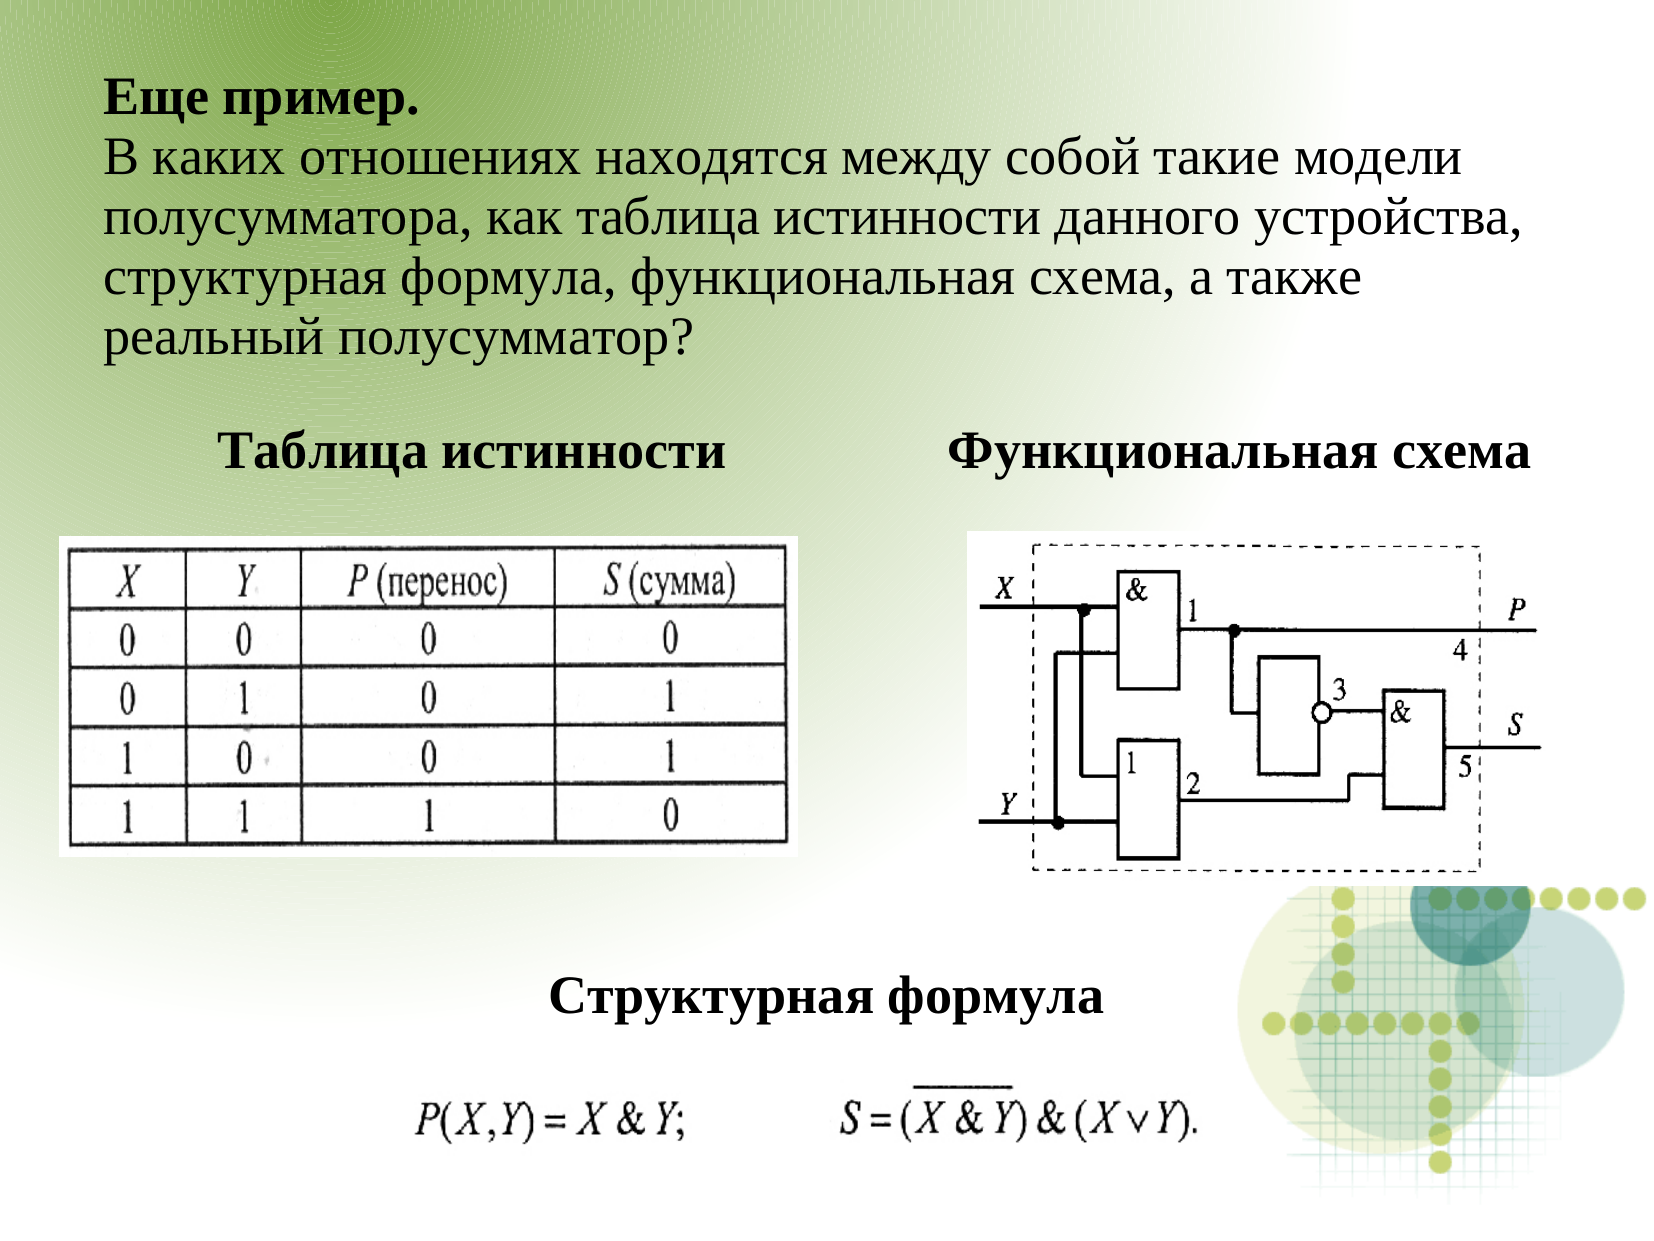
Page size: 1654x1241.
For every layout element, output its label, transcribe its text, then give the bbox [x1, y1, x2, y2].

text_box Структурная формула [442, 957, 1211, 1034]
text_box Еще пример. В каких отношениях находятся между собой такие модели полусумматора, как таблица истинности данного устройства, структурная формула, функциональная схема, а также реальный полусумматор? [88, 59, 1595, 380]
picture [59, 536, 798, 857]
text_box Таблица истинности [88, 413, 856, 490]
picture [383, 531, 1654, 1211]
text_box Функциональная схема [856, 413, 1625, 490]
